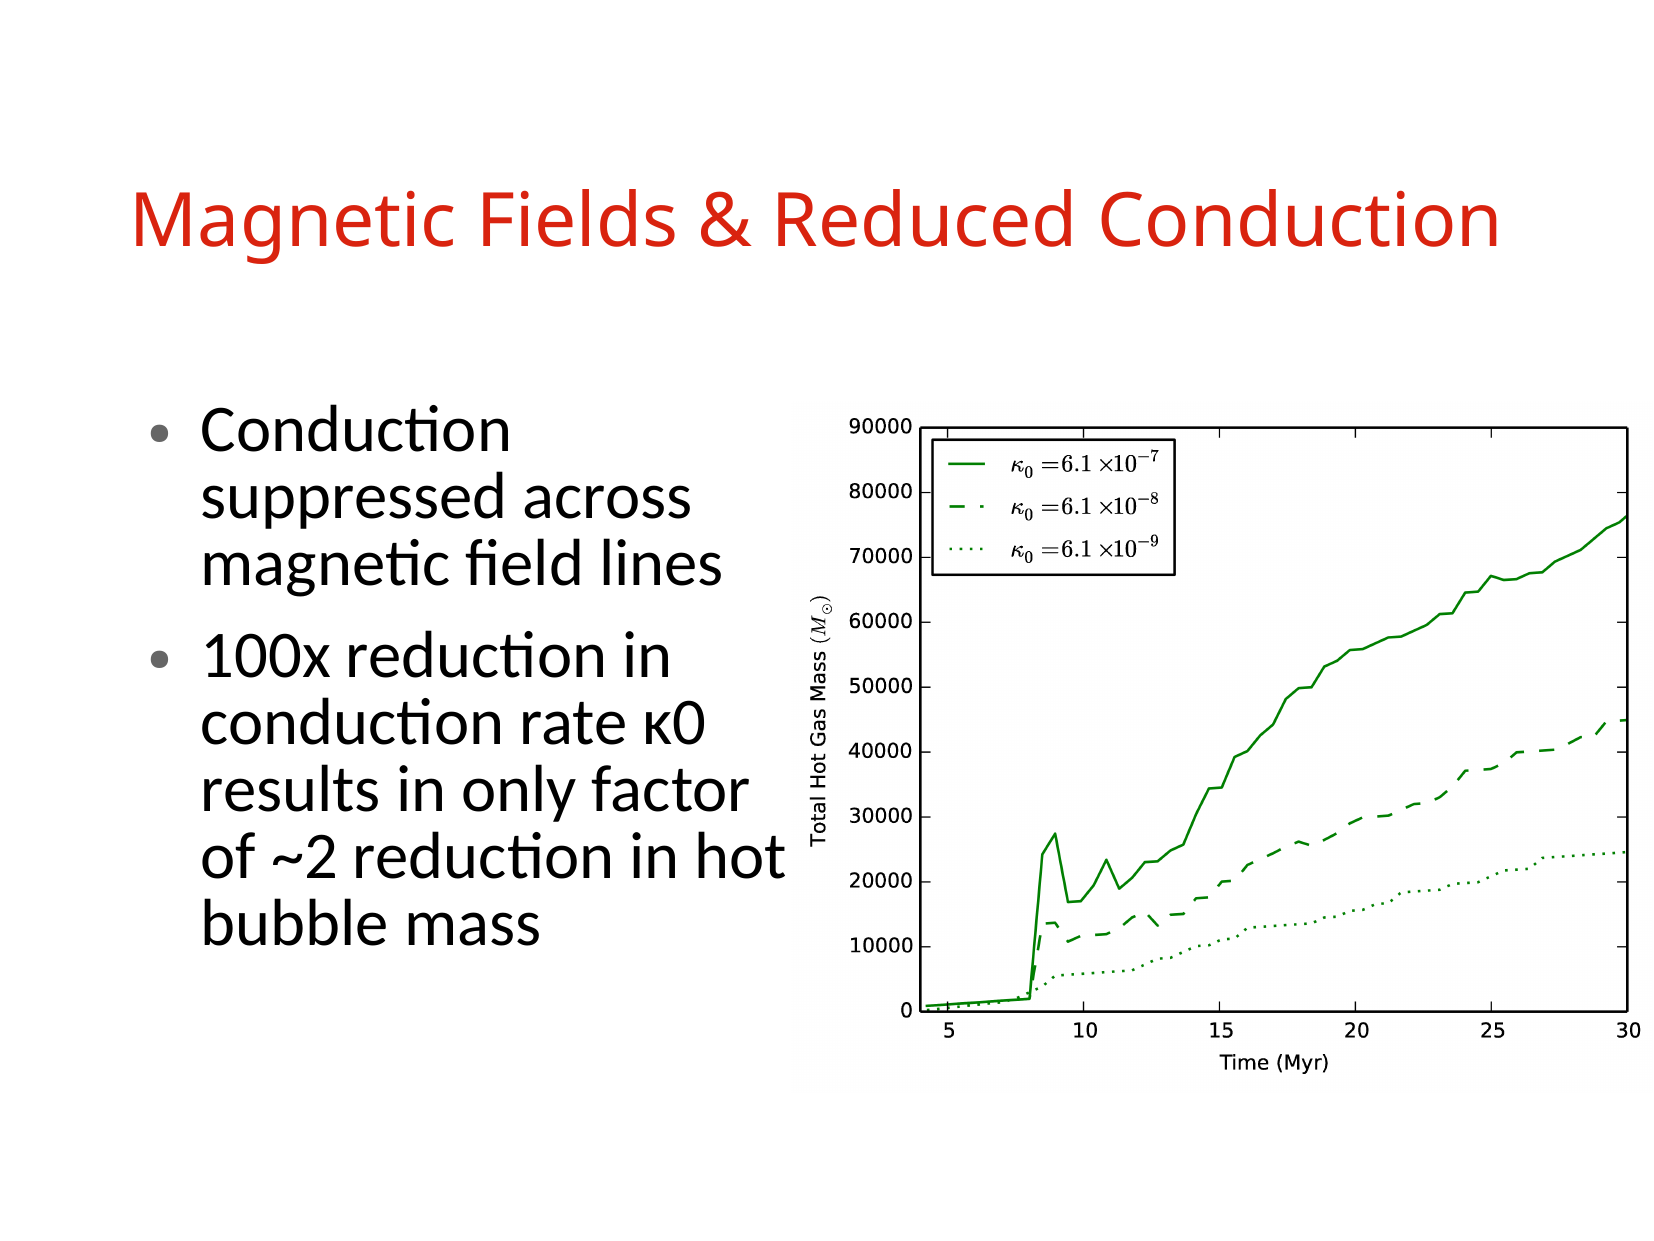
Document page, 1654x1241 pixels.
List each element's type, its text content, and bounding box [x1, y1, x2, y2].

list Conduction suppressed across magnetic field lines 100x reduction in conduction rate κ0 results in only factor of ~2 reduction in hot bubble mass [129, 401, 791, 1010]
picture [791, 401, 1654, 1093]
title Magnetic Fields & Reduced Conduction [129, 129, 1595, 305]
